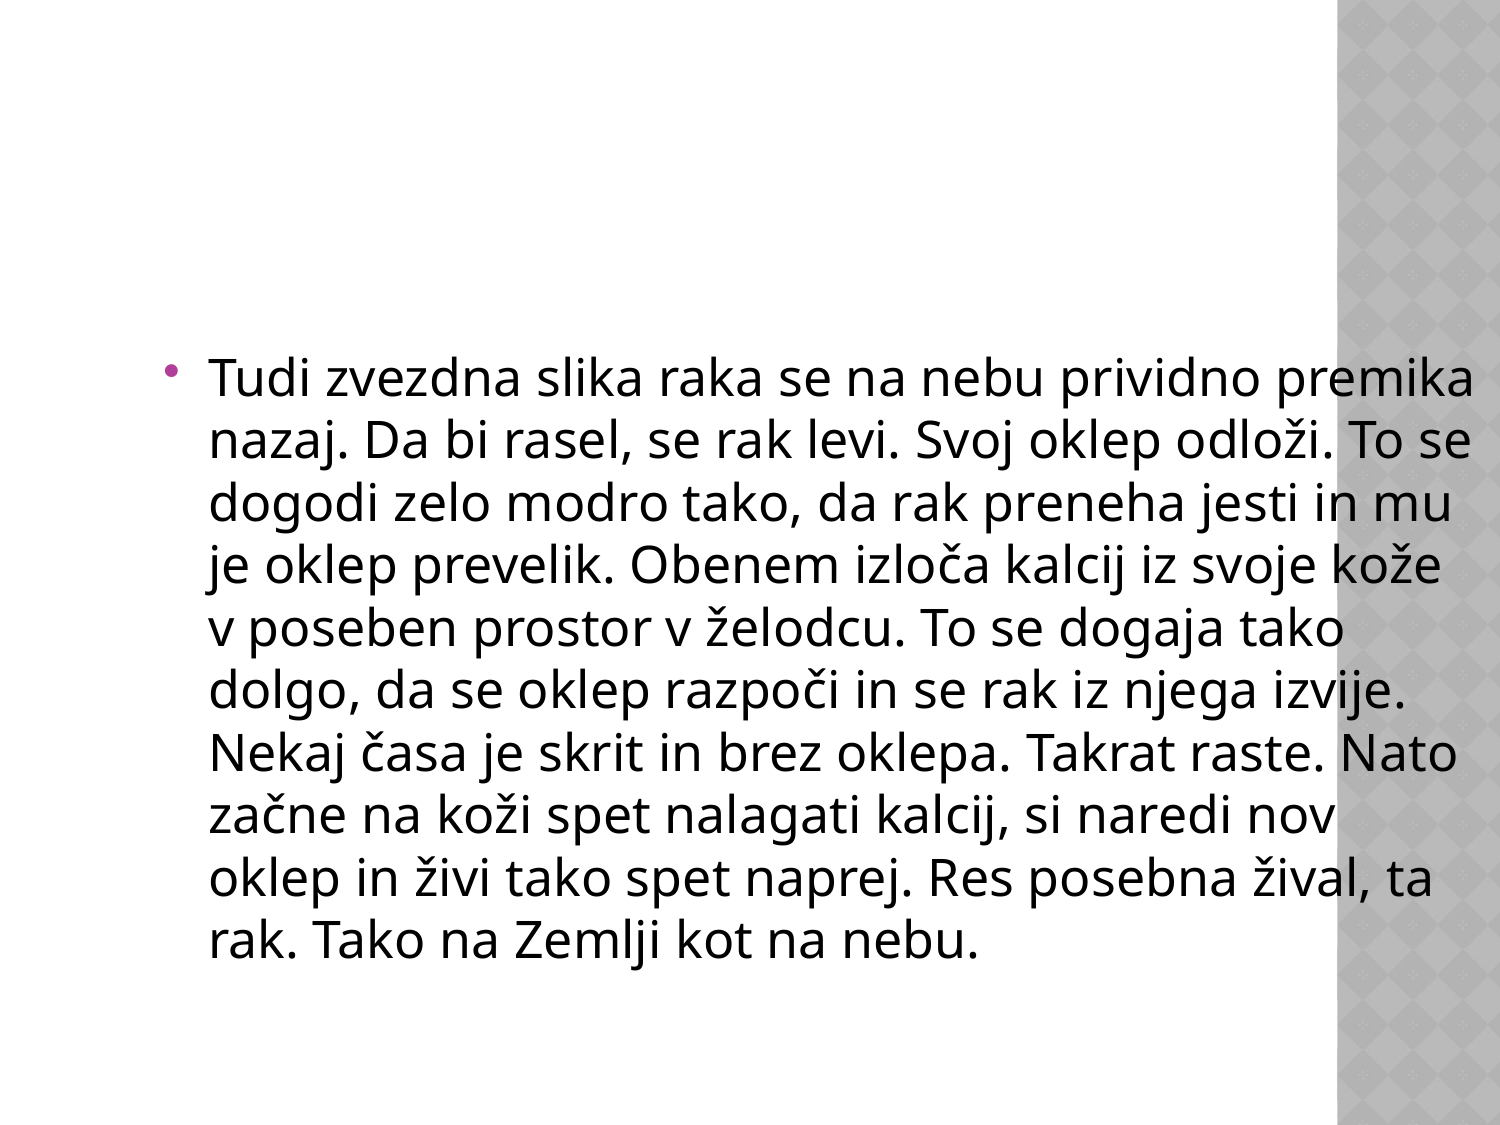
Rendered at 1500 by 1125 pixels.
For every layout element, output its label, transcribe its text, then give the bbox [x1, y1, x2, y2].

list Tudi zvezdna slika raka se na nebu prividno premika nazaj. Da bi rasel, se rak levi. Svoj oklep odloži. To se dogodi zelo modro tako, da rak preneha jesti in mu je oklep prevelik. Obenem izloča kalcij iz svoje kože v poseben prostor v želodcu. To se dogaja tako dolgo, da se oklep razpoči in se rak iz njega izvije. Nekaj časa je skrit in brez oklepa. Takrat raste. Nato začne na koži spet nalagati kalcij, si naredi nov oklep in živi tako spet naprej. Res posebna žival, ta rak. Tako na Zemlji kot na nebu. [150, 262, 1500, 1005]
